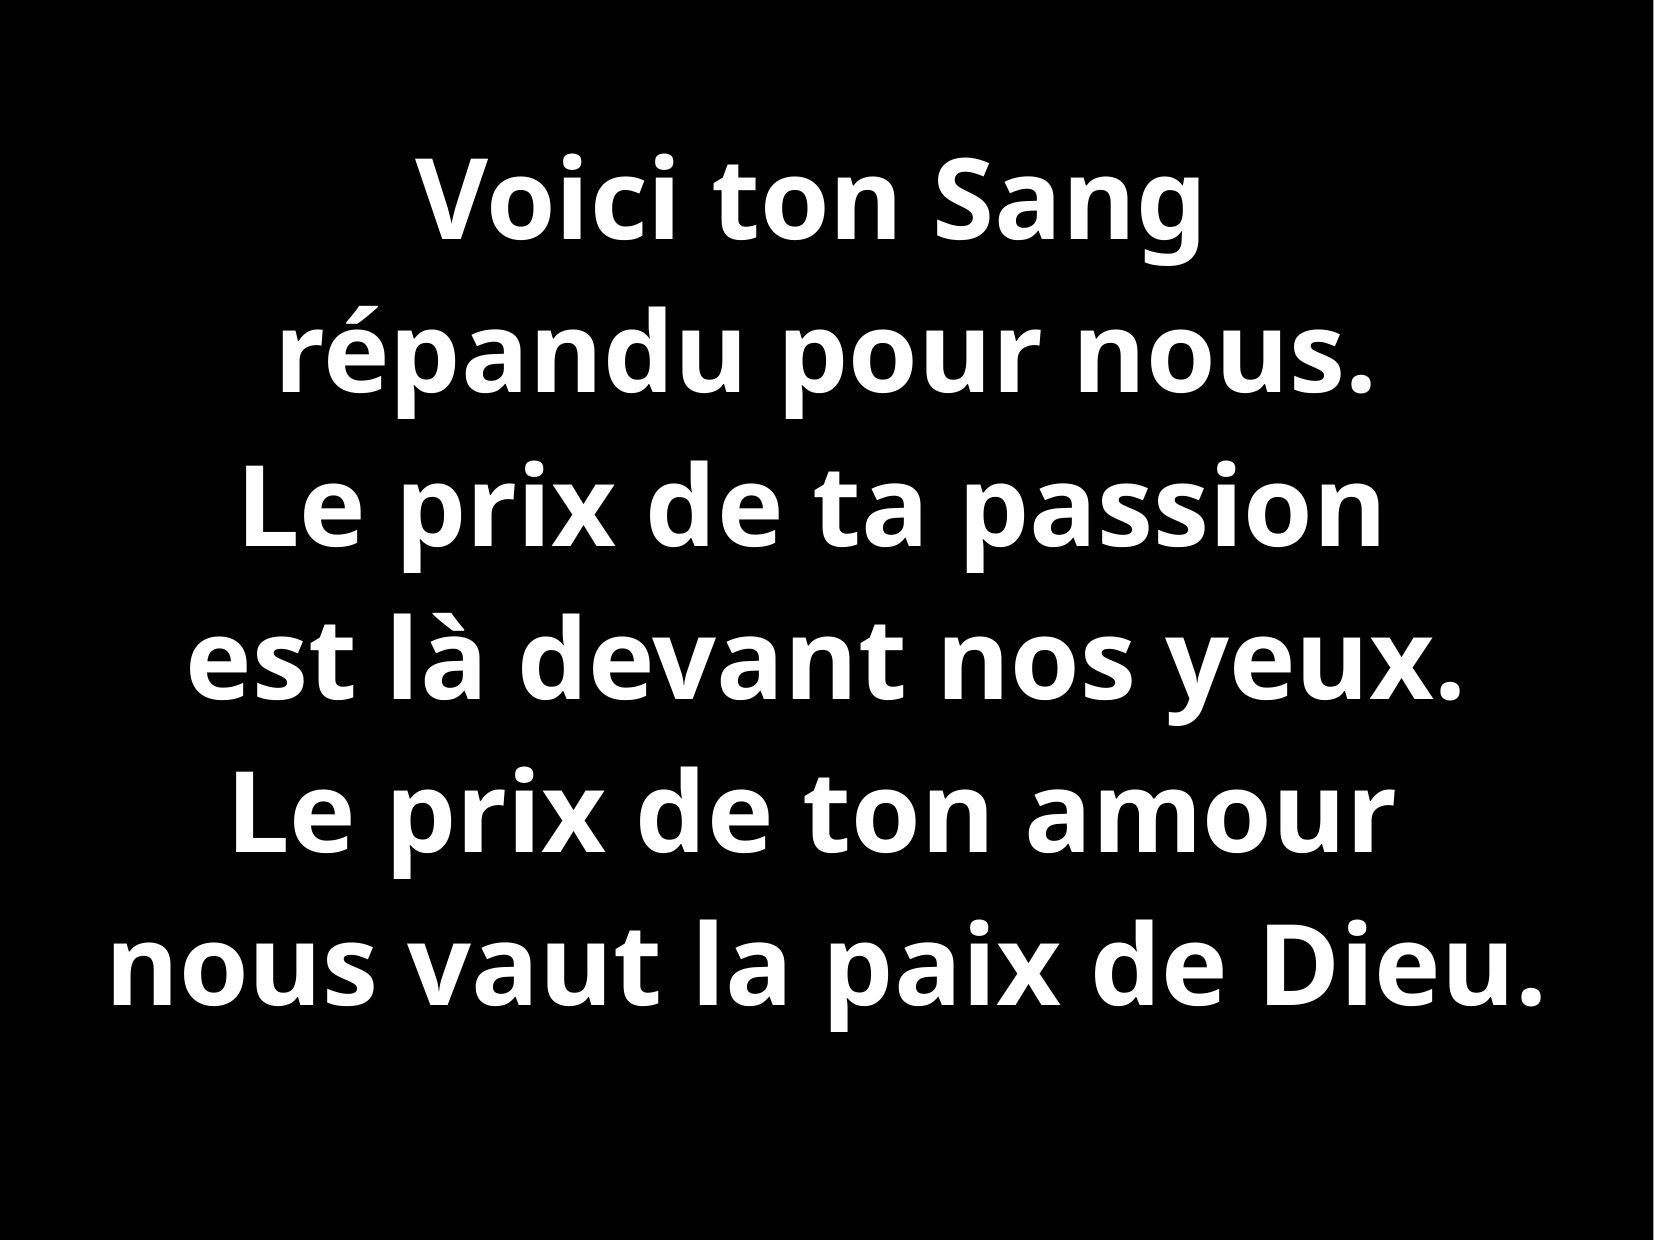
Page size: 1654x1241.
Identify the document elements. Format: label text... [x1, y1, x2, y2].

subtitle Voici ton Sang répandu pour nous. Le prix de ta passion est là devant nos yeux. Le prix de ton amour nous vaut la paix de Dieu. [82, 49, 1571, 1109]
